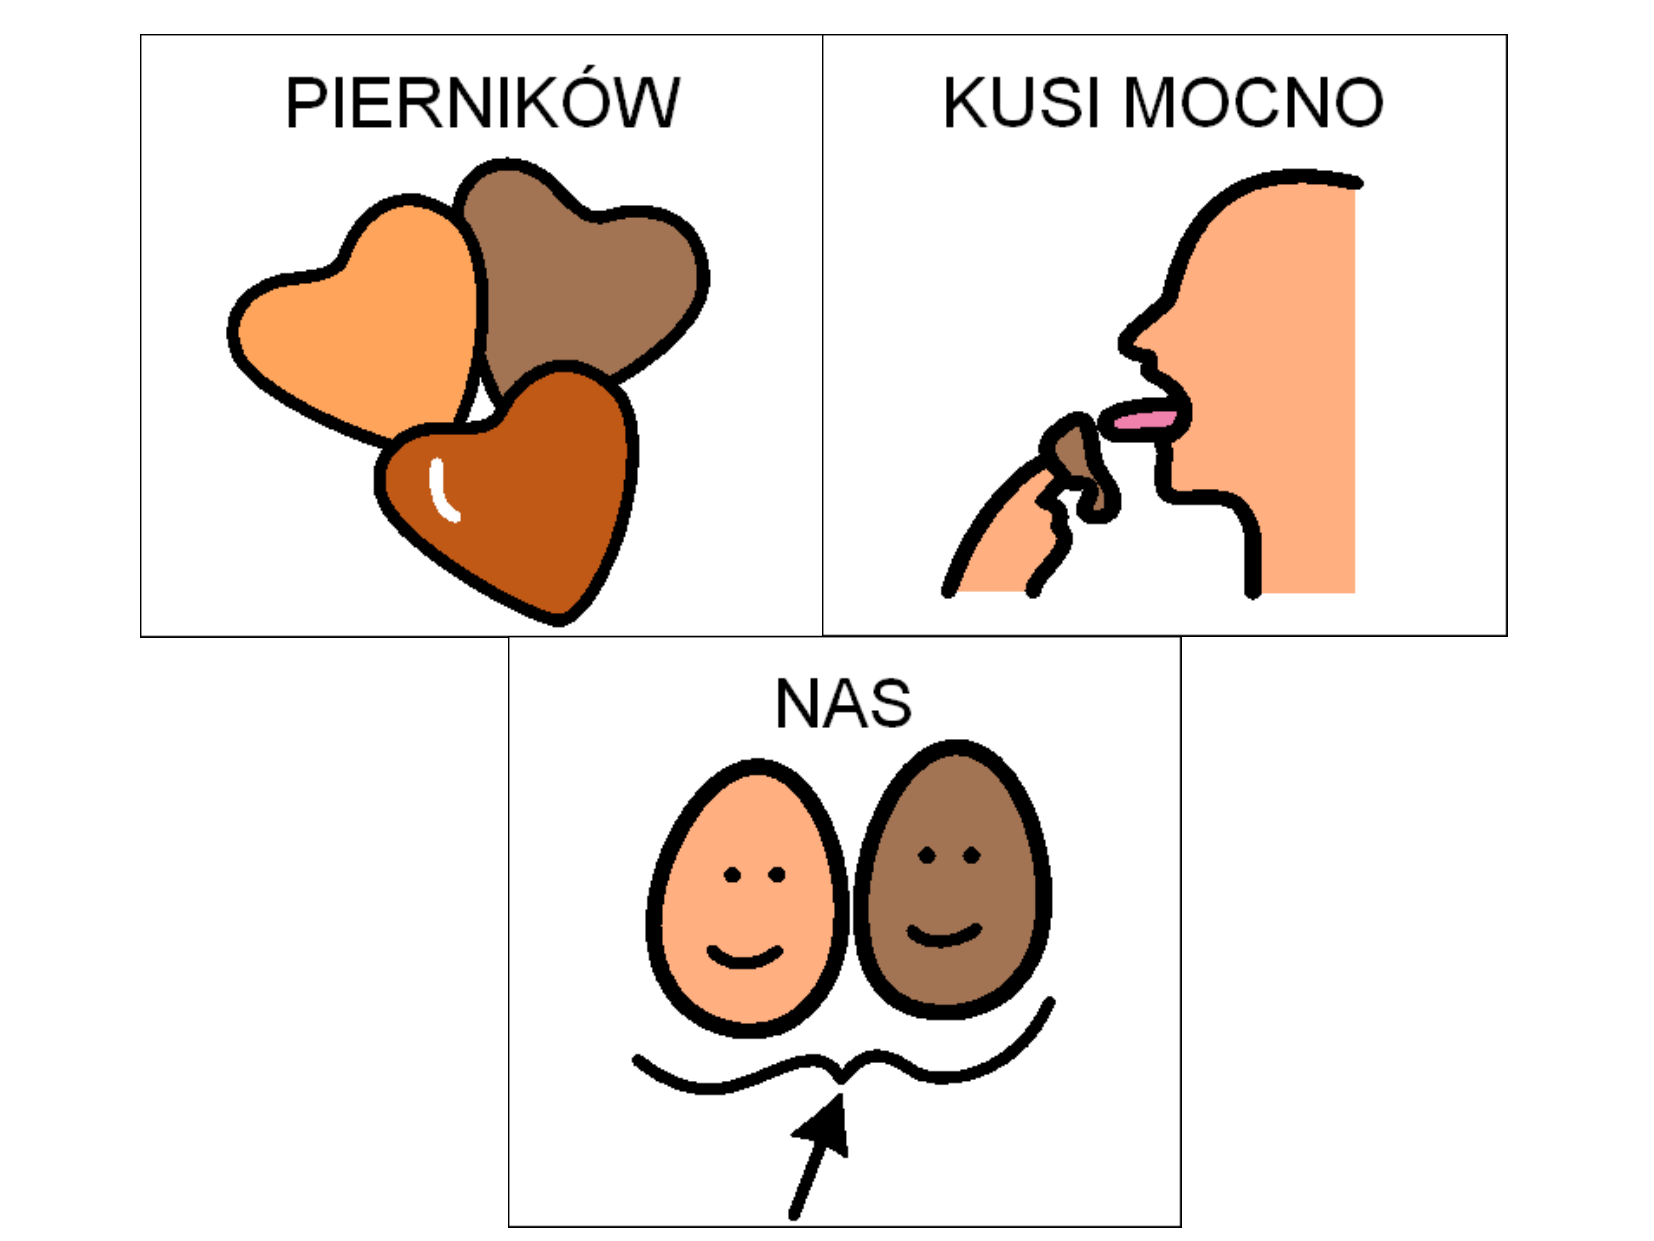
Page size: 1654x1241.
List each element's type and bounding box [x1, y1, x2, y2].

picture [140, 34, 1508, 1228]
